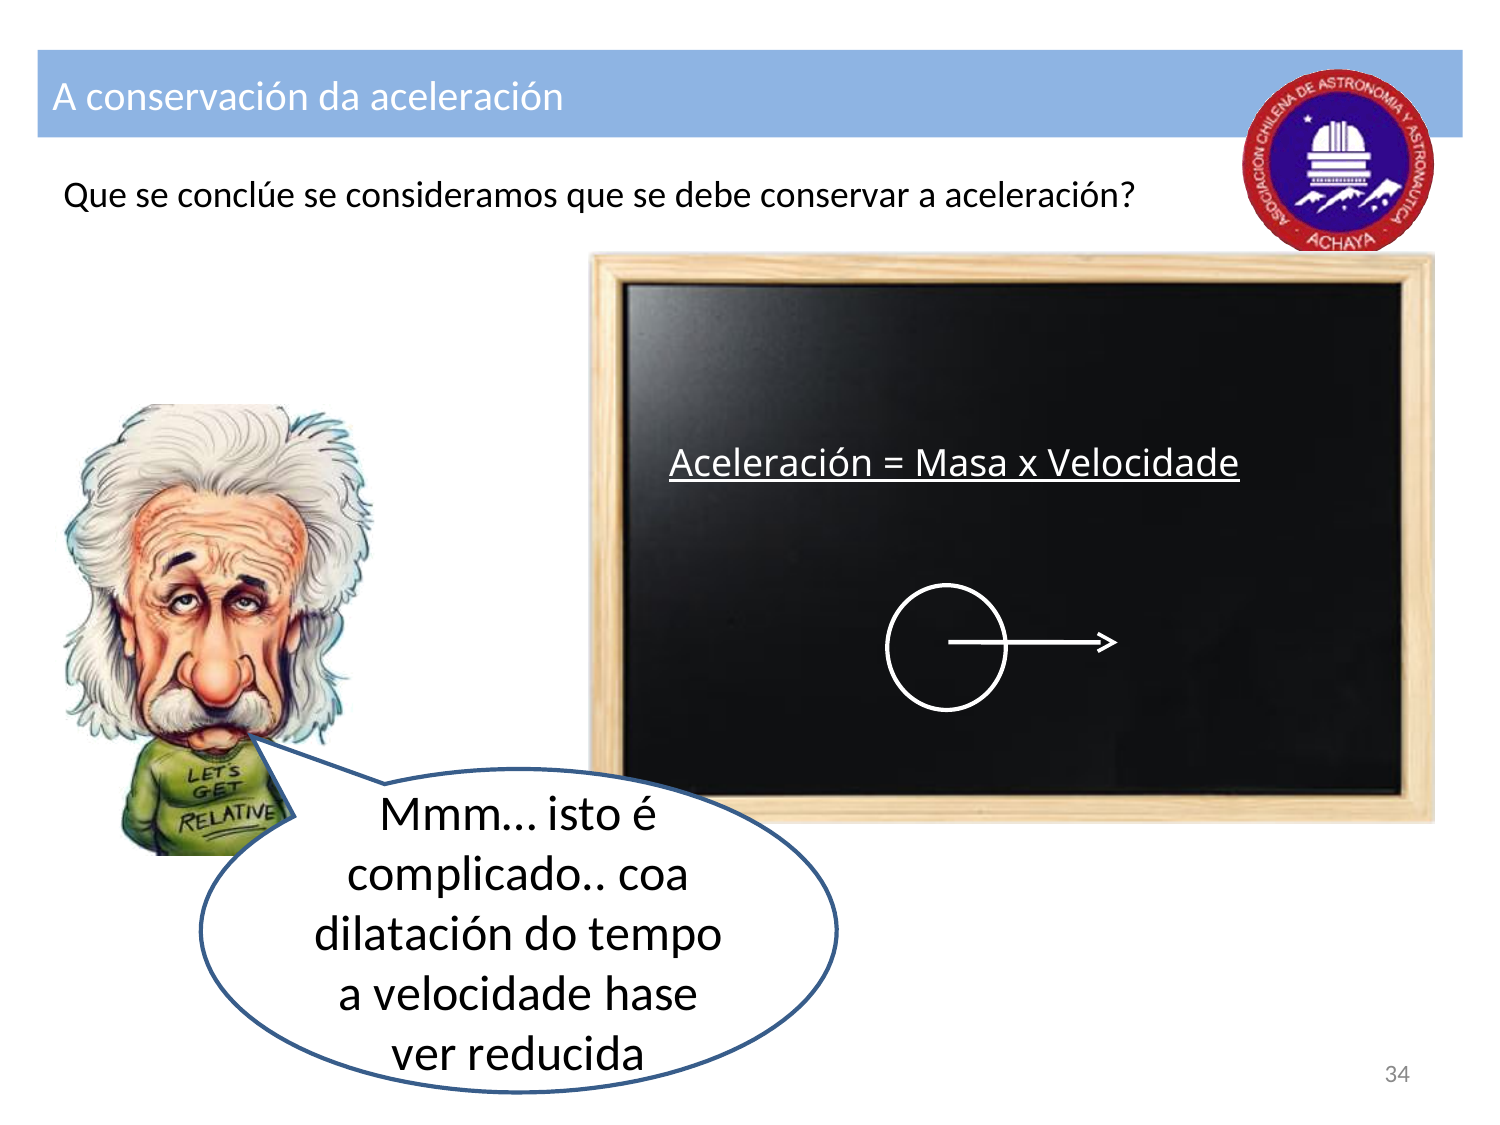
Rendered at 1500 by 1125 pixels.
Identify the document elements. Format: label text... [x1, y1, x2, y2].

text_box Mmm… isto é complicado.. coa dilatación do tempo a velocidade hase ver reducida [200, 736, 837, 1093]
text_box A conservación da aceleración [37, 49, 1463, 138]
text_box Aceleración = Masa x Velocidade [654, 430, 1256, 492]
text_box Que se conclúe se consideramos que se debe conservar a aceleración? [48, 162, 1207, 224]
picture [588, 67, 1436, 824]
picture [55, 404, 396, 856]
text_box <número> [1074, 1042, 1426, 1103]
